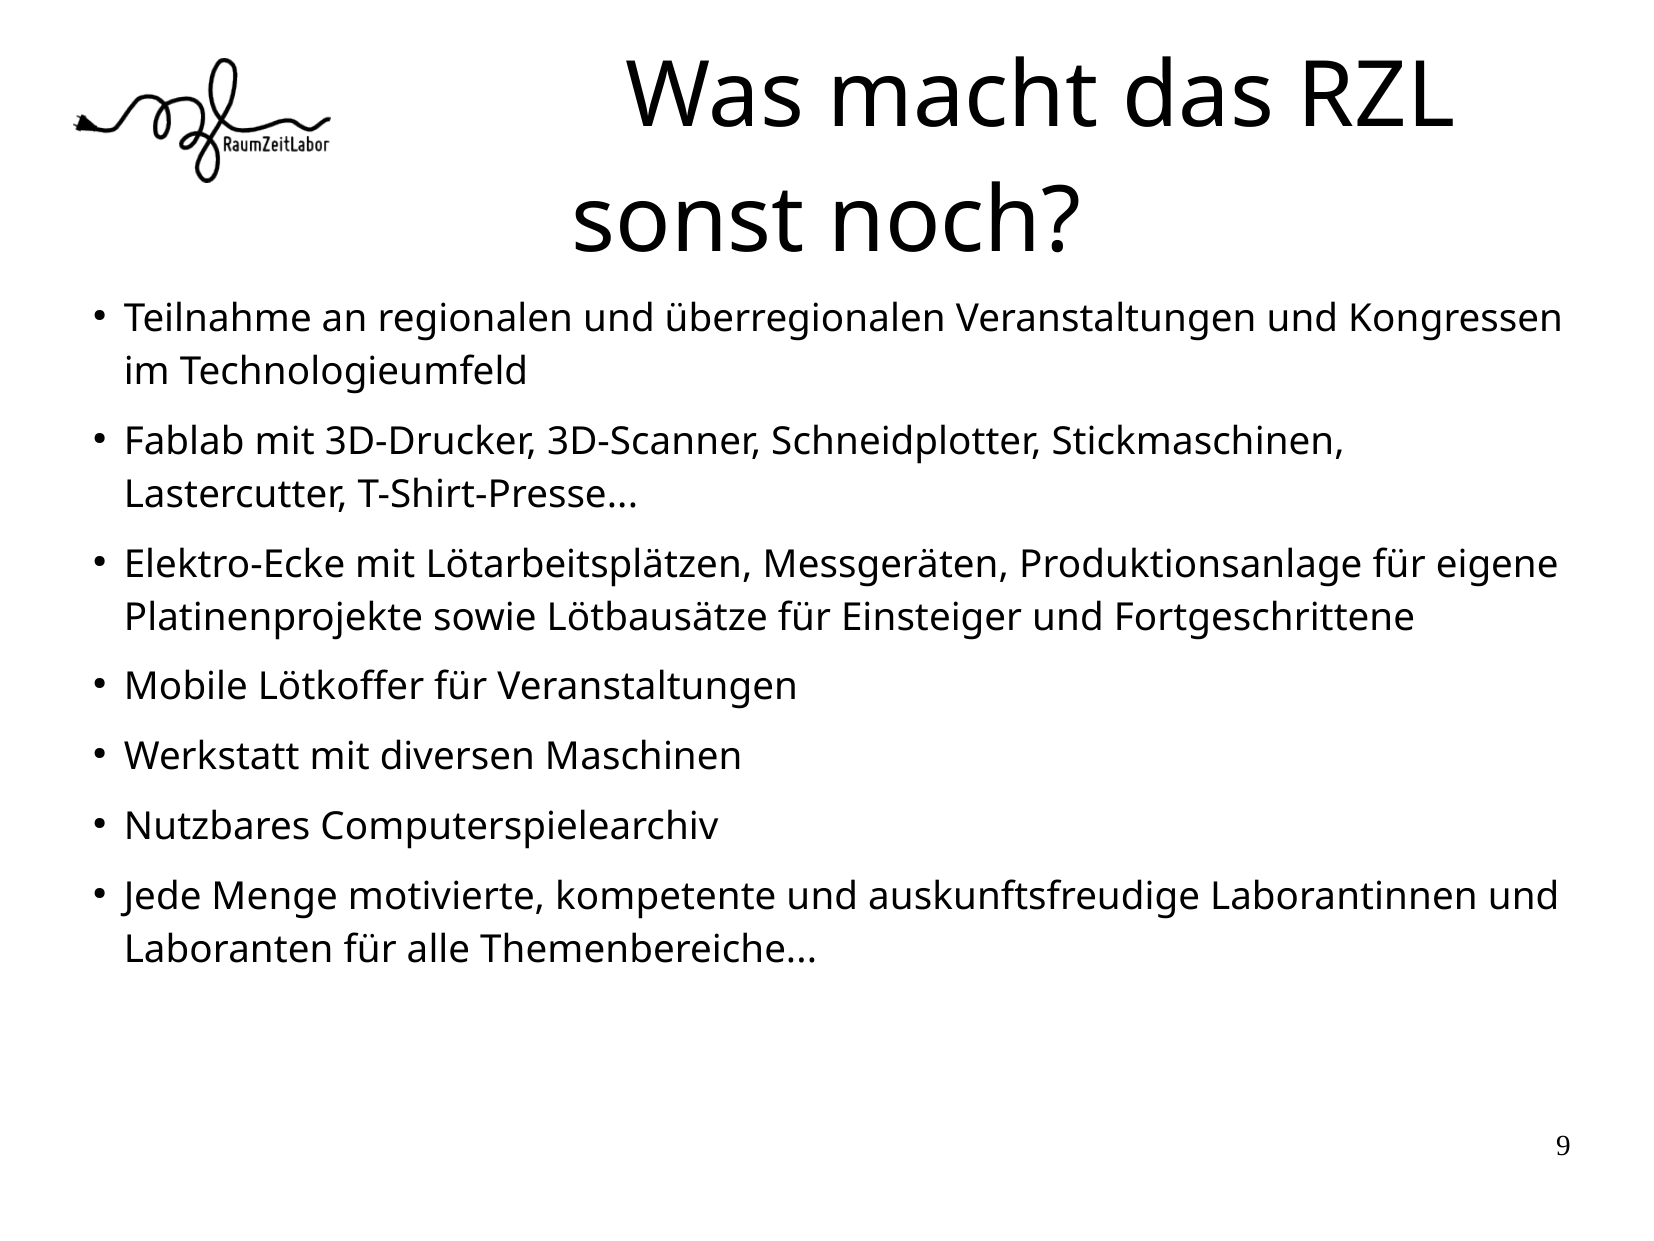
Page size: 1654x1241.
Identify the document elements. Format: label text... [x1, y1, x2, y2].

list Teilnahme an regionalen und überregionalen Veranstaltungen und Kongressen im Technologieumfeld Fablab mit 3D-Drucker, 3D-Scanner, Schneidplotter, Stickmaschinen, Lastercutter, T-Shirt-Presse... Elektro-Ecke mit Lötarbeitsplätzen, Messgeräten, Produktionsanlage für eigene Platinenprojekte sowie Lötbausätze für Einsteiger und Fortgeschrittene Mobile Lötkoffer für Veranstaltungen Werkstatt mit diversen Maschinen Nutzbares Computerspielearchiv Jede Menge motivierte, kompetente und auskunftsfreudige Laborantinnen und Laboranten für alle Themenbereiche... [82, 290, 1571, 1010]
picture [73, 58, 331, 183]
title Was macht das RZL sonst noch? [82, 49, 1571, 257]
